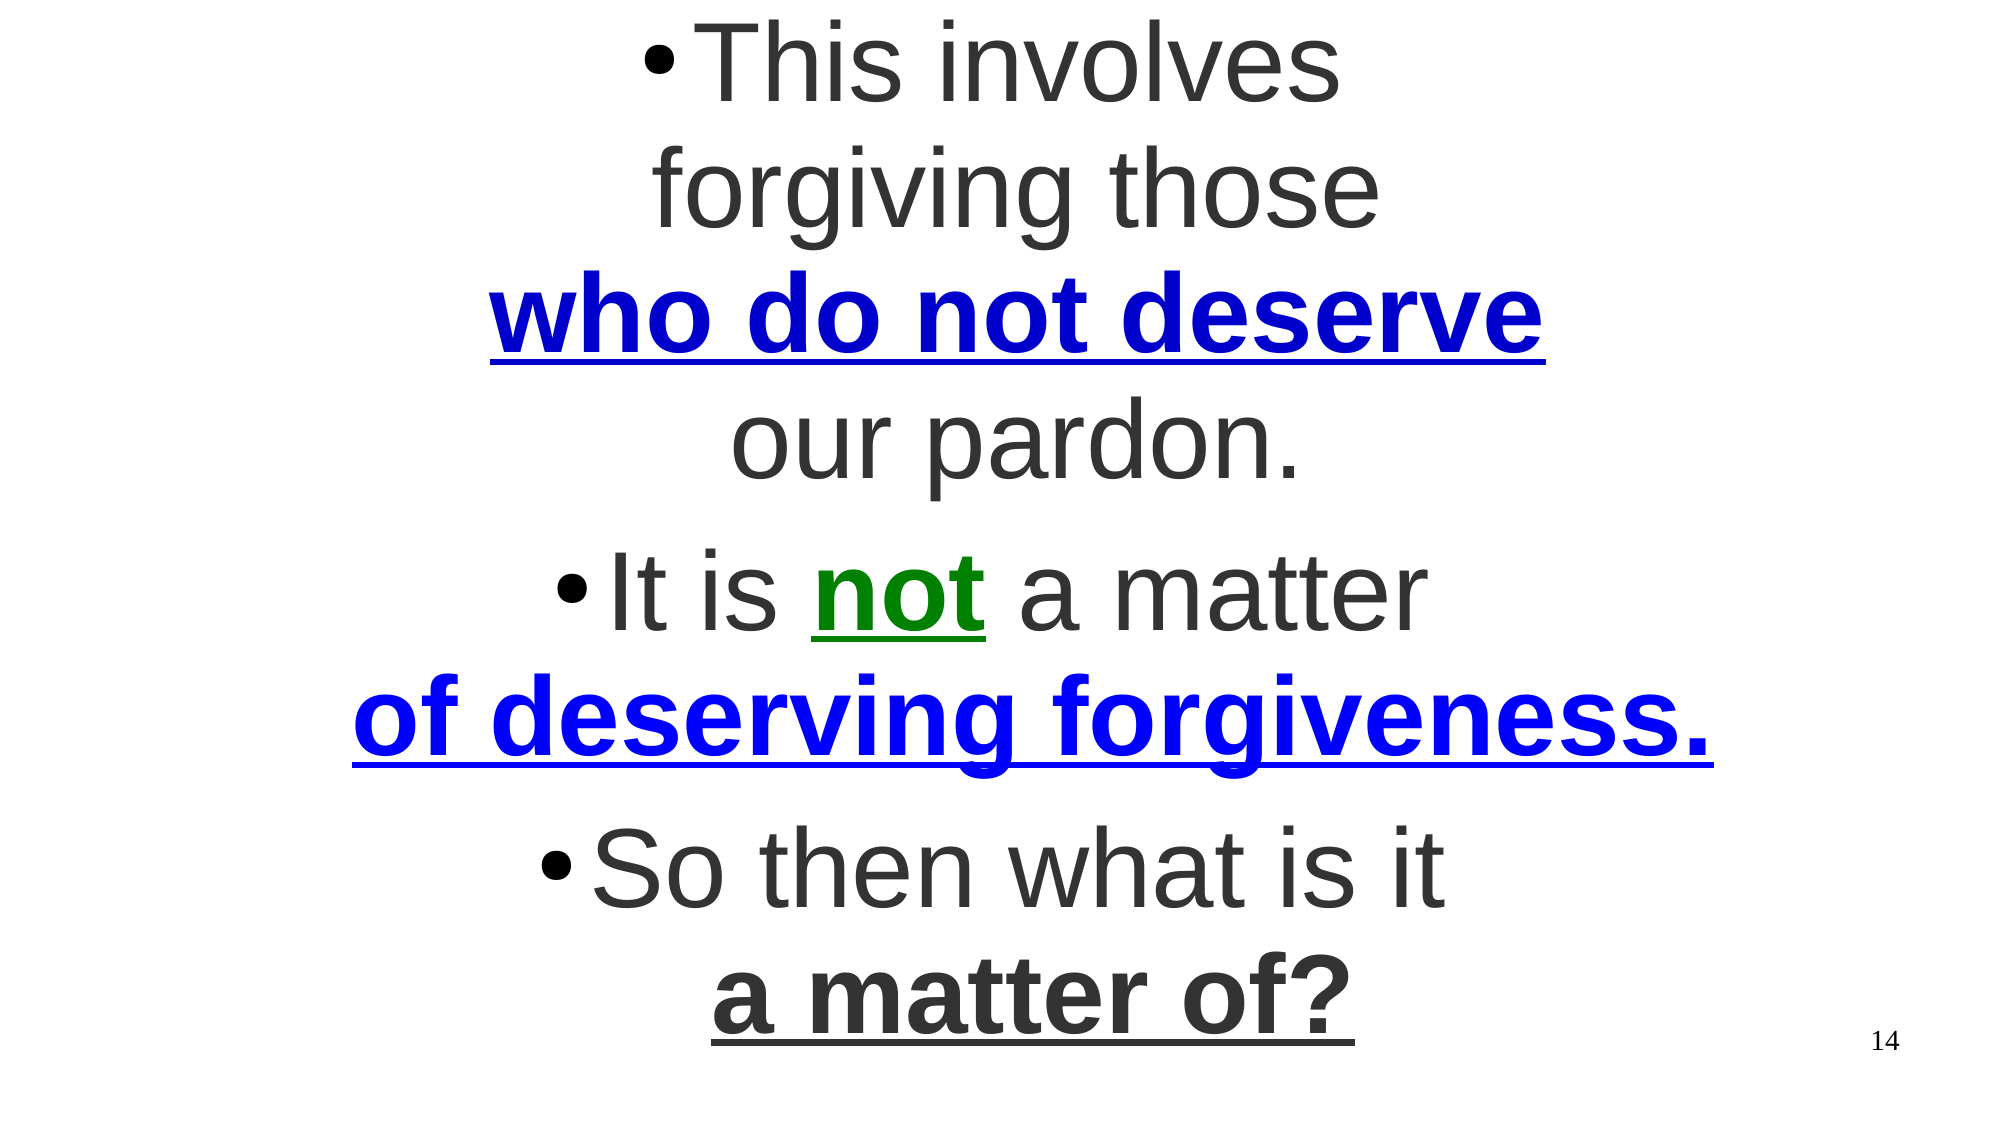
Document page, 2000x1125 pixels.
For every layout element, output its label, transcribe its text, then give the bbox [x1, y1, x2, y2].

list This involves forgiving those who do not deserve our pardon. It is not a matter of deserving forgiveness. So then what is it a matter of? [0, 0, 1996, 1123]
